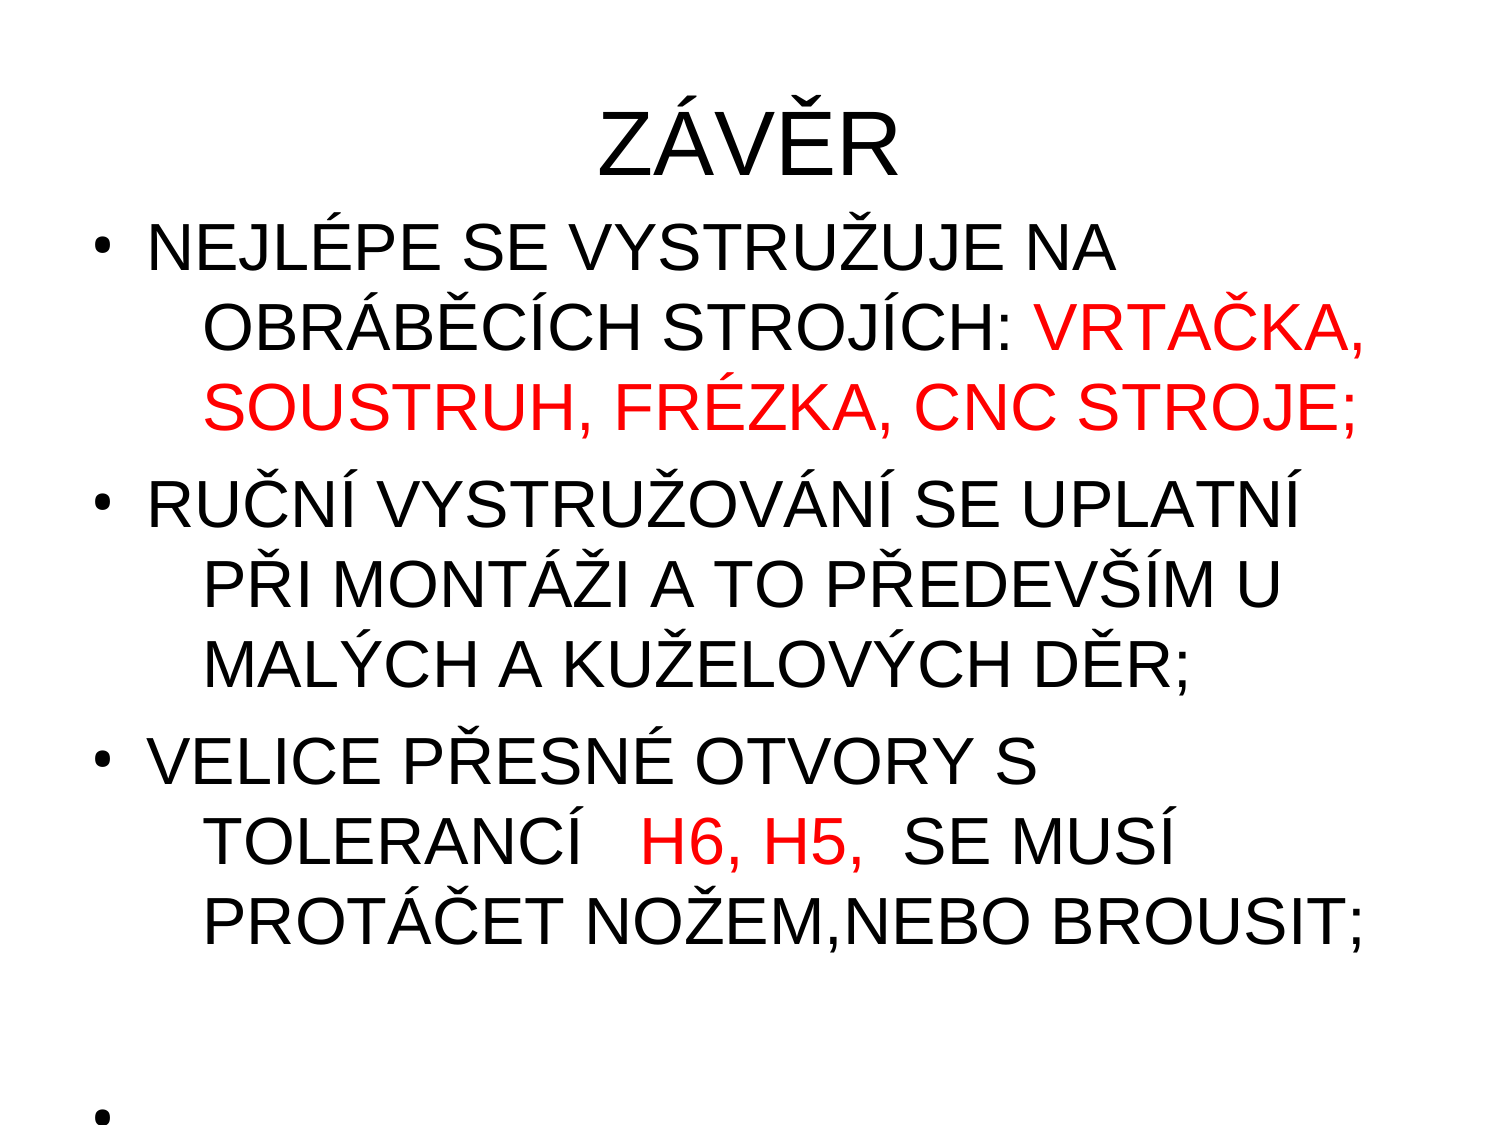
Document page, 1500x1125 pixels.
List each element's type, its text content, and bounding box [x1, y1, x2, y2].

list NEJLÉPE SE VYSTRUŽUJE NA OBRÁBĚCÍCH STROJÍCH: VRTAČKA, SOUSTRUH, FRÉZKA, CNC STROJE; RUČNÍ VYSTRUŽOVÁNÍ SE UPLATNÍ PŘI MONTÁŽI A TO PŘEDEVŠÍM U MALÝCH A KUŽELOVÝCH DĚR; VELICE PŘESNÉ OTVORY S TOLERANCÍ H6, H5, SE MUSÍ PROTÁČET NOŽEM,NEBO BROUSIT; [75, 196, 1426, 1125]
title ZÁVĚR [75, 45, 1426, 196]
